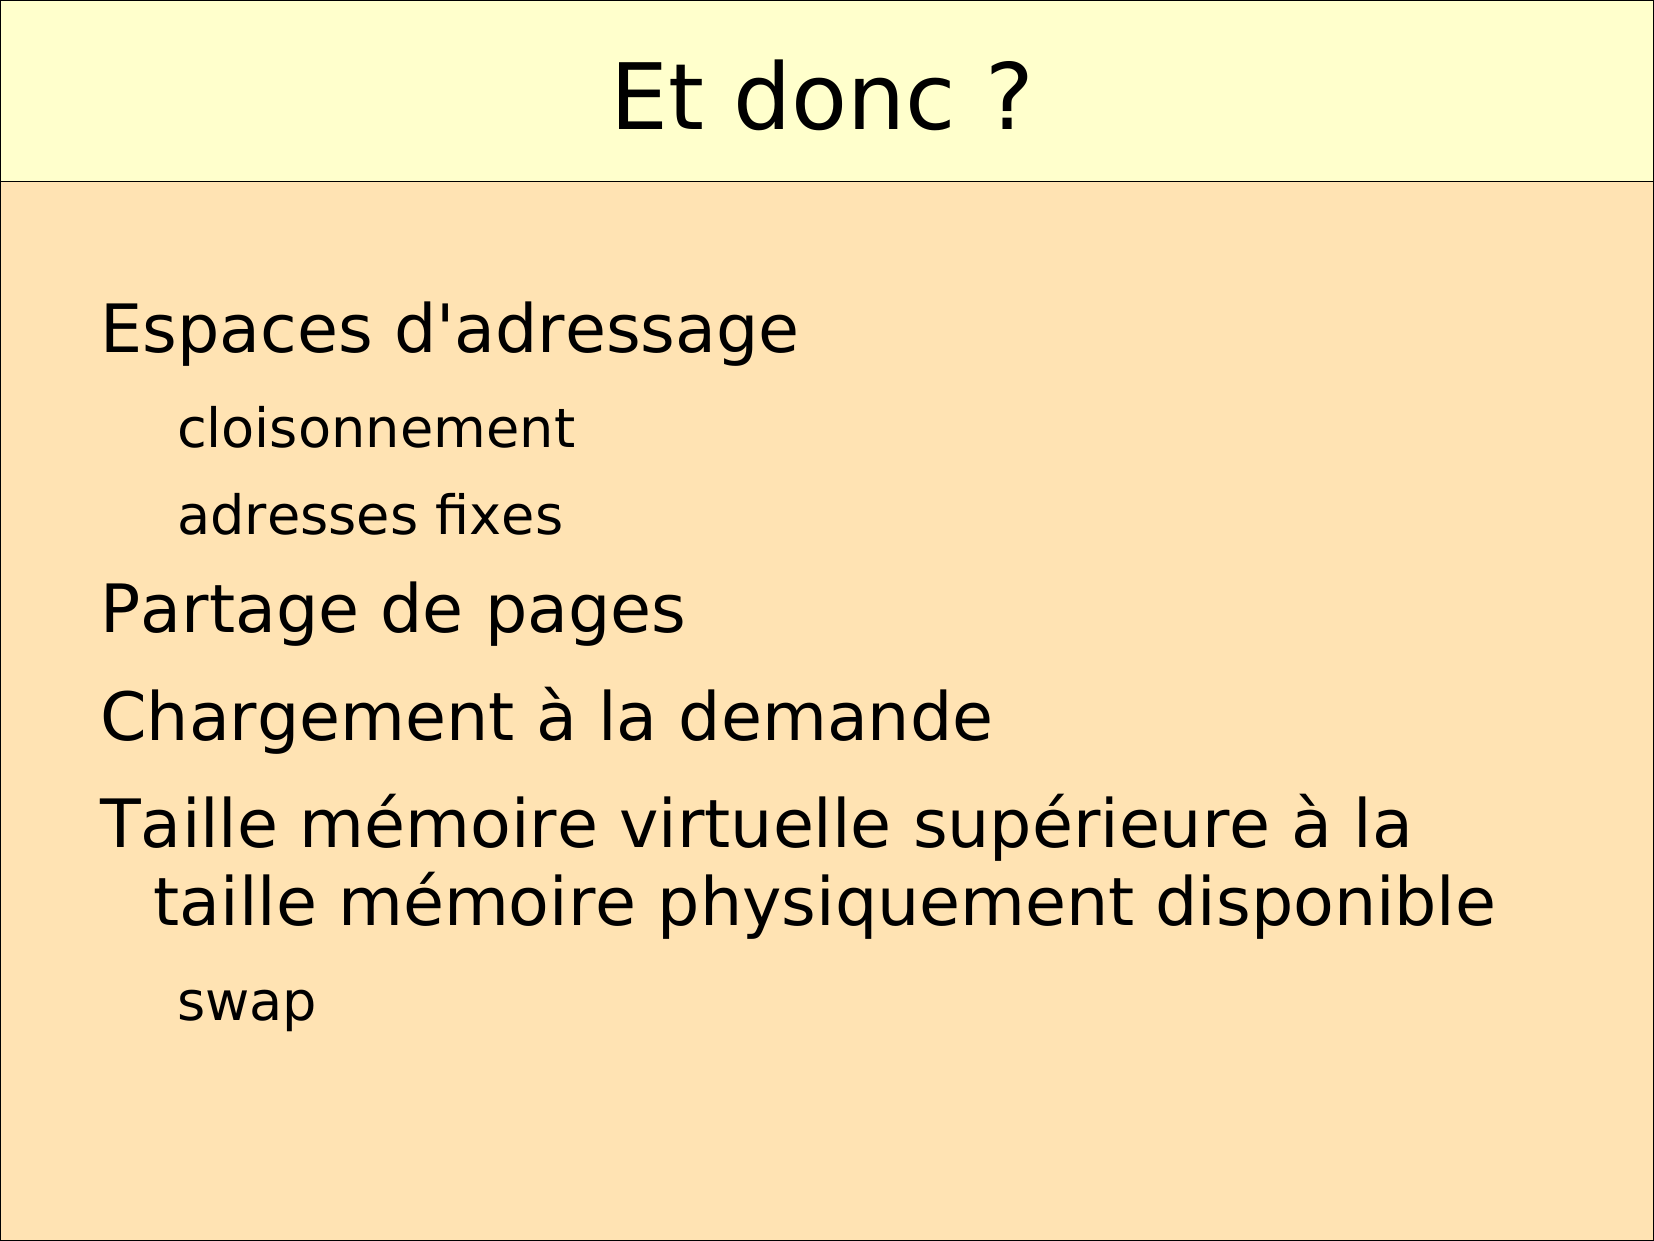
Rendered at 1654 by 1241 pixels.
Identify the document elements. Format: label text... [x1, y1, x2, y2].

title Et donc ? [114, 38, 1531, 158]
list Espaces d'adressage cloisonnement adresses fixes Partage de pages Chargement à la demande Taille mémoire virtuelle supérieure à la taille mémoire physiquement disponible swap [82, 290, 1571, 1109]
